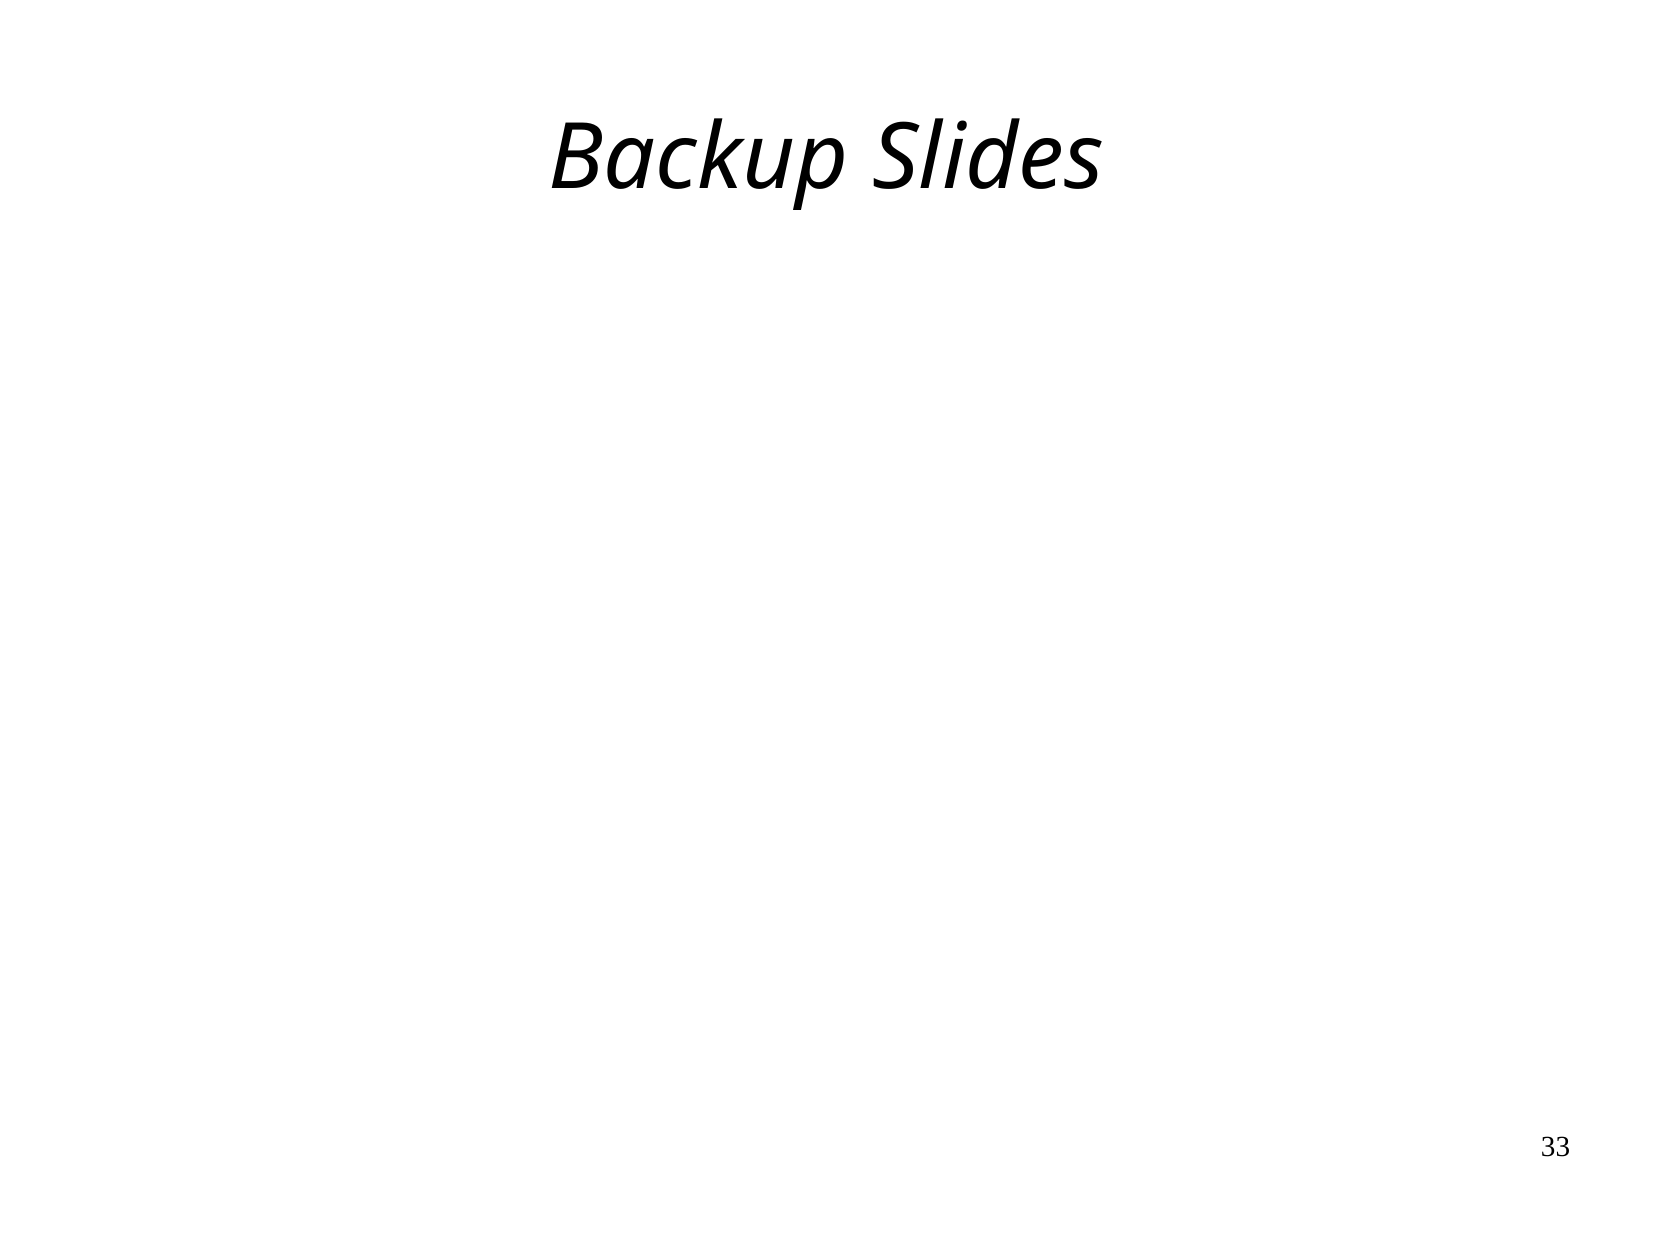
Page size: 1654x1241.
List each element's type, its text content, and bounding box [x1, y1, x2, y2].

title Backup Slides [82, 56, 1571, 250]
